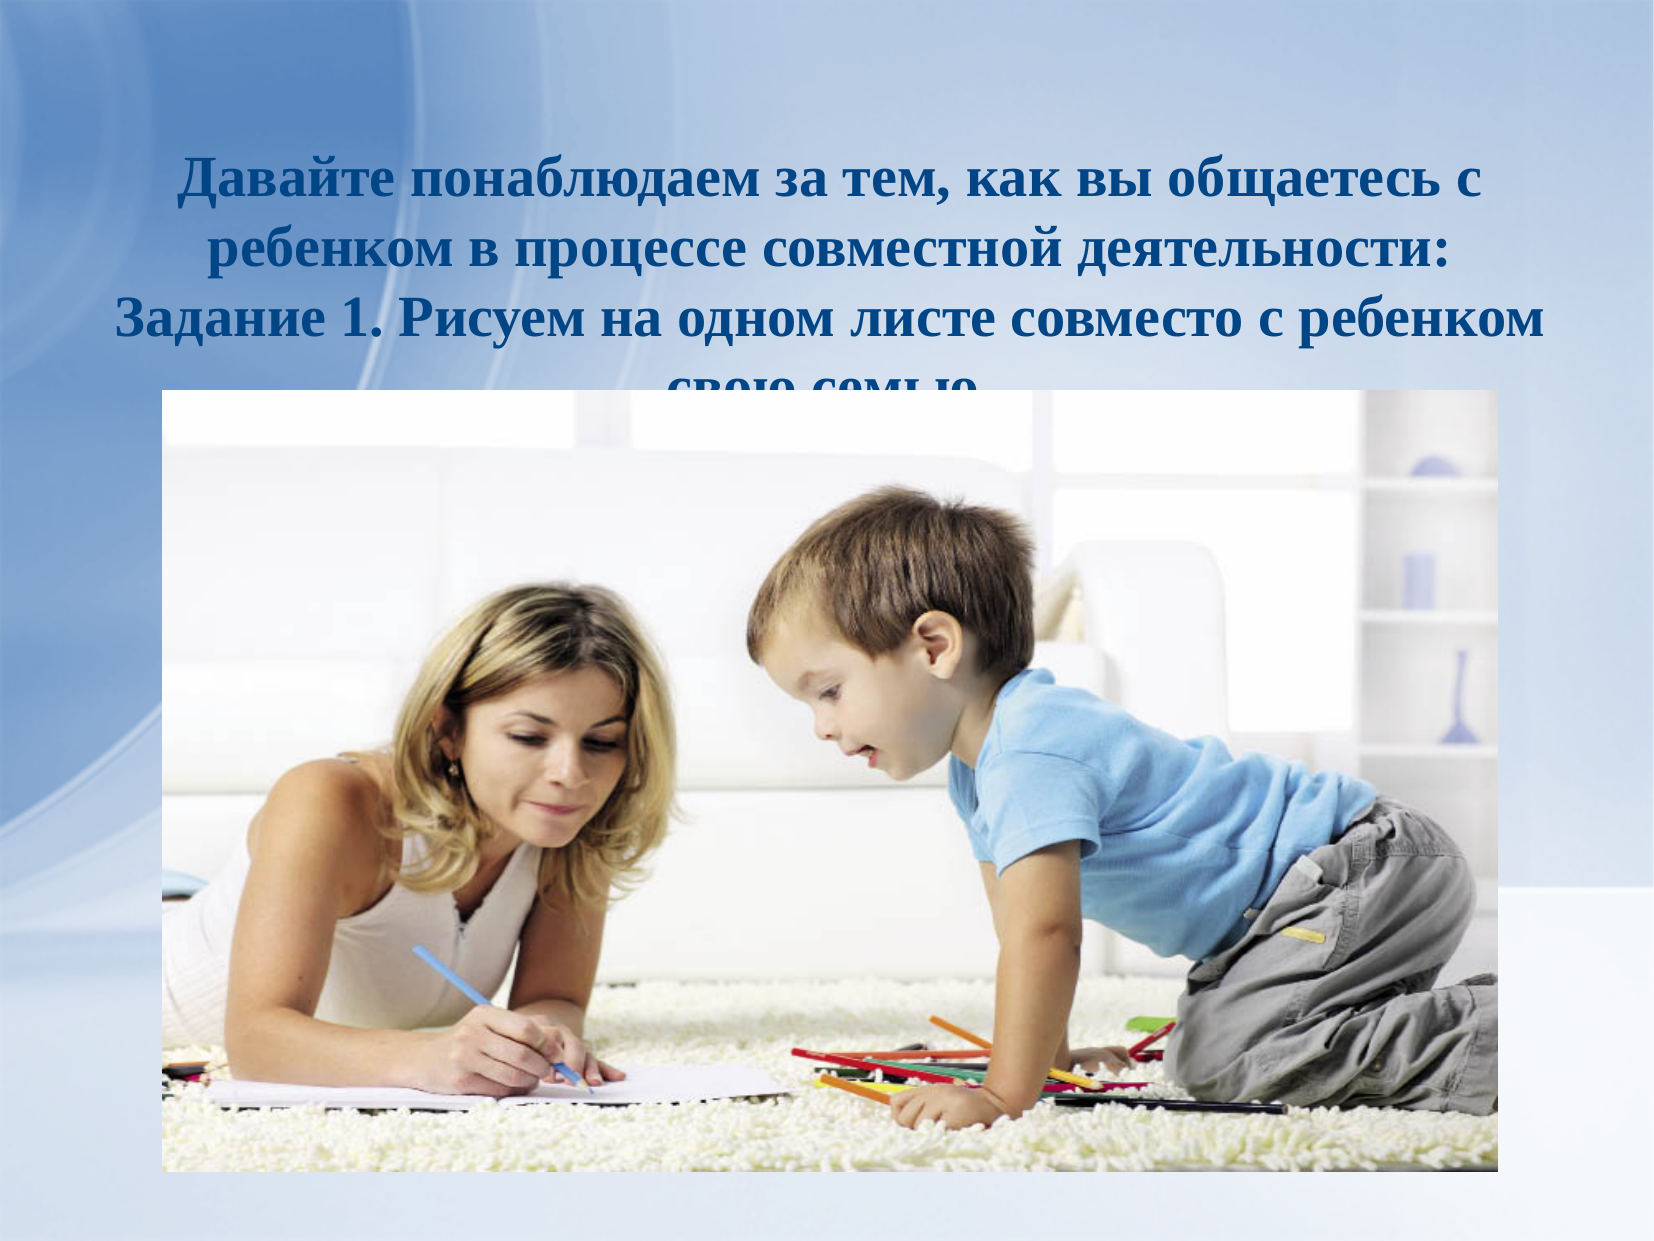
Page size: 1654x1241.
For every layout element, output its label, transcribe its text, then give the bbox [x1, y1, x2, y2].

title Давайте понаблюдаем за тем, как вы общаетесь с ребенком в процессе совместной деятельности: Задание 1. Рисуем на одном листе совместо с ребенком свою семью. [65, 0, 1595, 447]
picture [0, 0, 1654, 1241]
